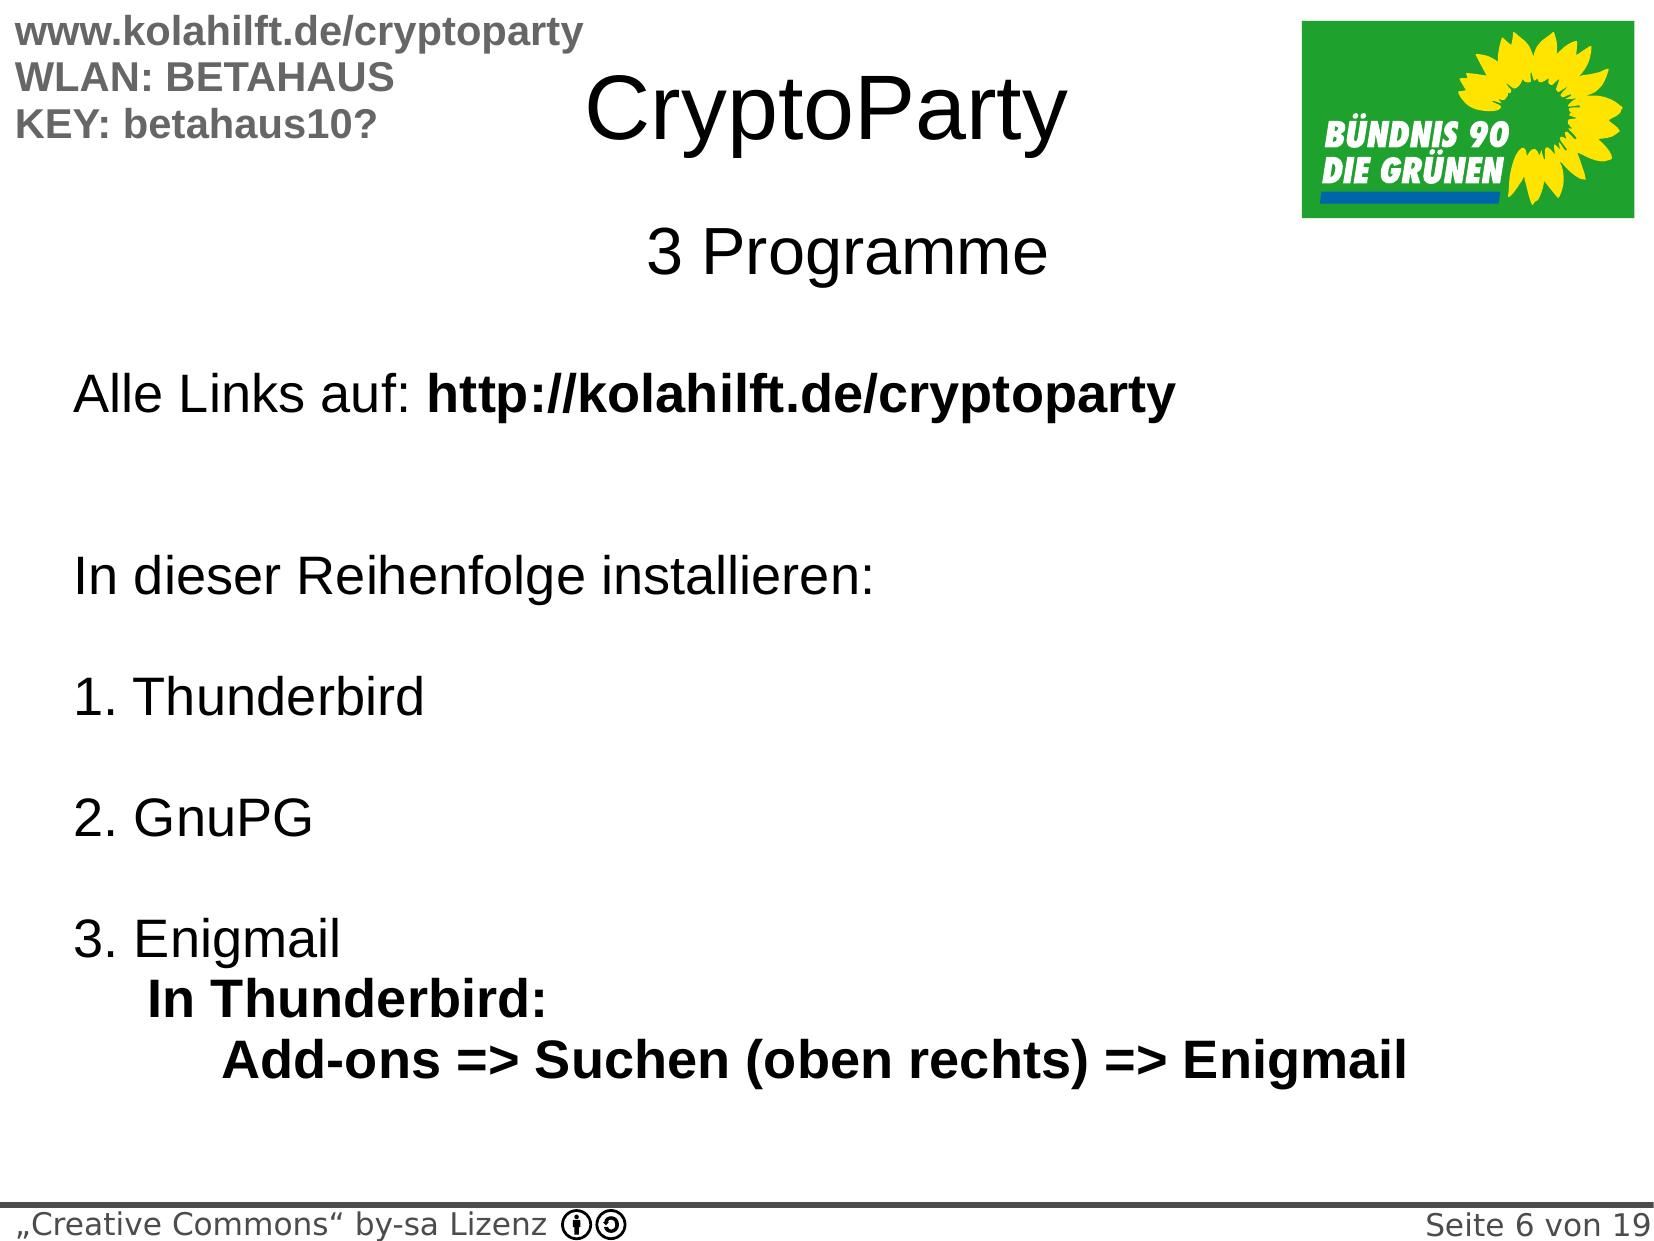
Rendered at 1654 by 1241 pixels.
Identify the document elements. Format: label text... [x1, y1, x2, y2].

text_box 3 Programme Alle Links auf: http://kolahilft.de/cryptoparty In dieser Reihenfolge installieren: 1. Thunderbird 2. GnuPG 3. Enigmail In Thunderbird: Add-ons => Suchen (oben rechts) => Enigmail [59, 206, 1637, 1098]
